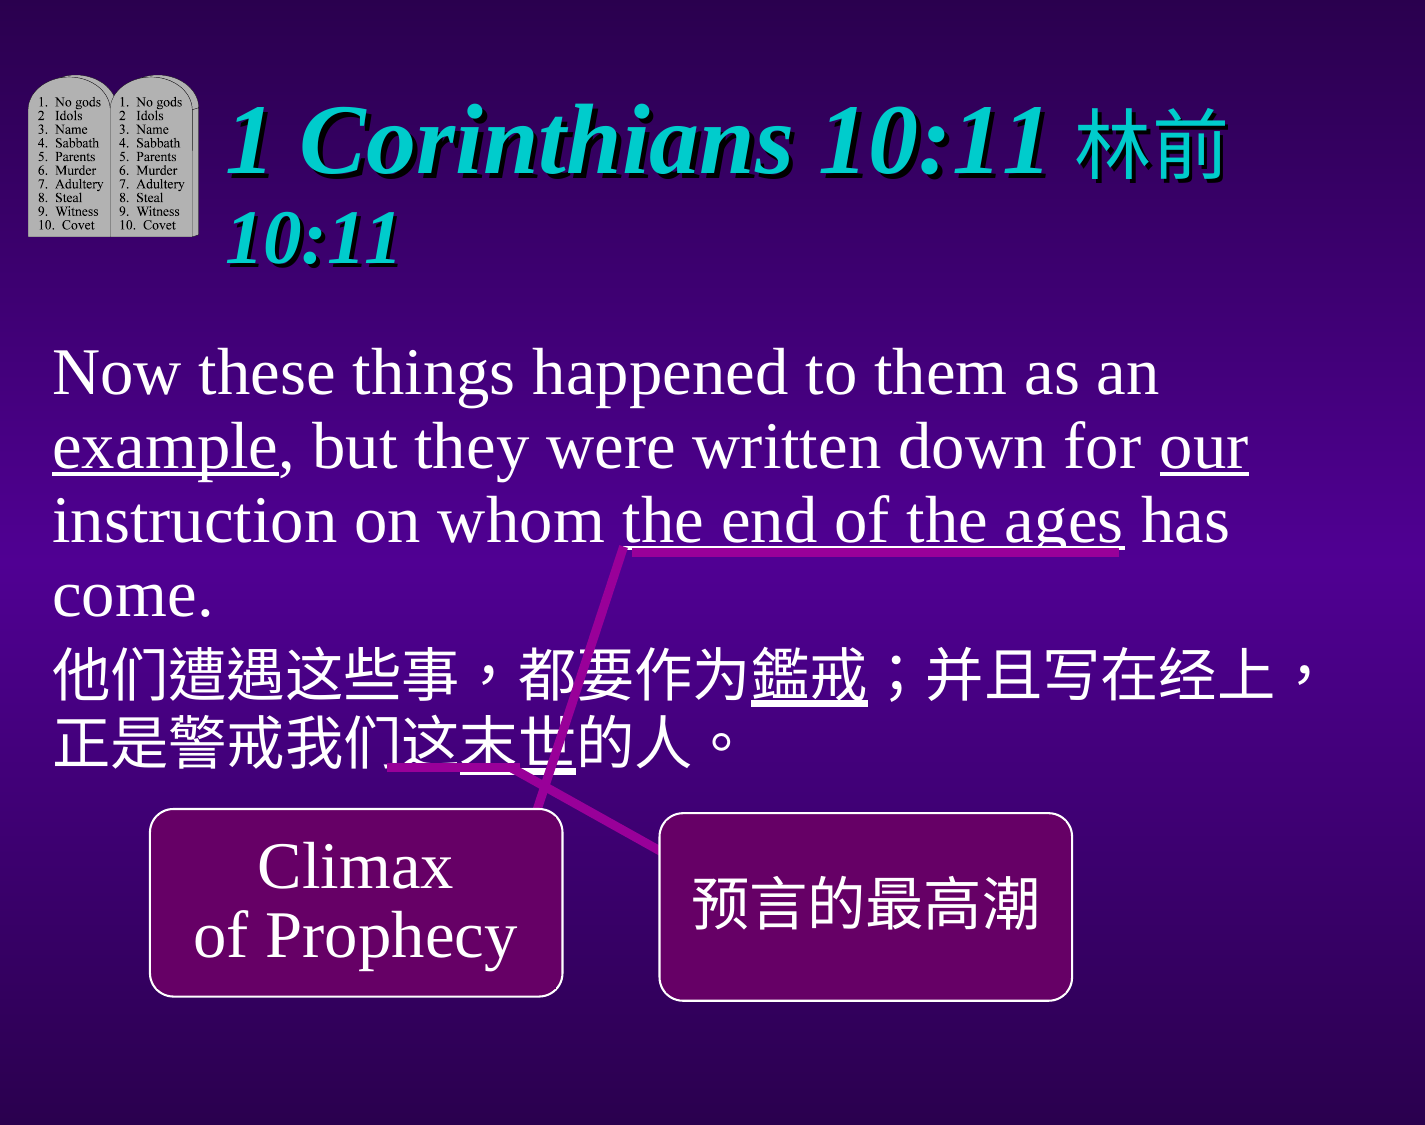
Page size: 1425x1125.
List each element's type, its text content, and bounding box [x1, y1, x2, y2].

text_box 预言的最高潮 [666, 820, 1066, 994]
text_box [149, 808, 563, 997]
text_box Now these things happened to them as an example, but they were written down for our instruction on whom the end of the ages has come. 他们遭遇这些事，都要作为鑑戒；并且写在经上，正是警戒我们这末世的人。 [37, 327, 1388, 815]
text_box [659, 813, 1073, 1001]
title 1 Corinthians 10:11林前10:11 [225, 55, 1425, 311]
text_box Climax of Prophecy [156, 816, 556, 989]
